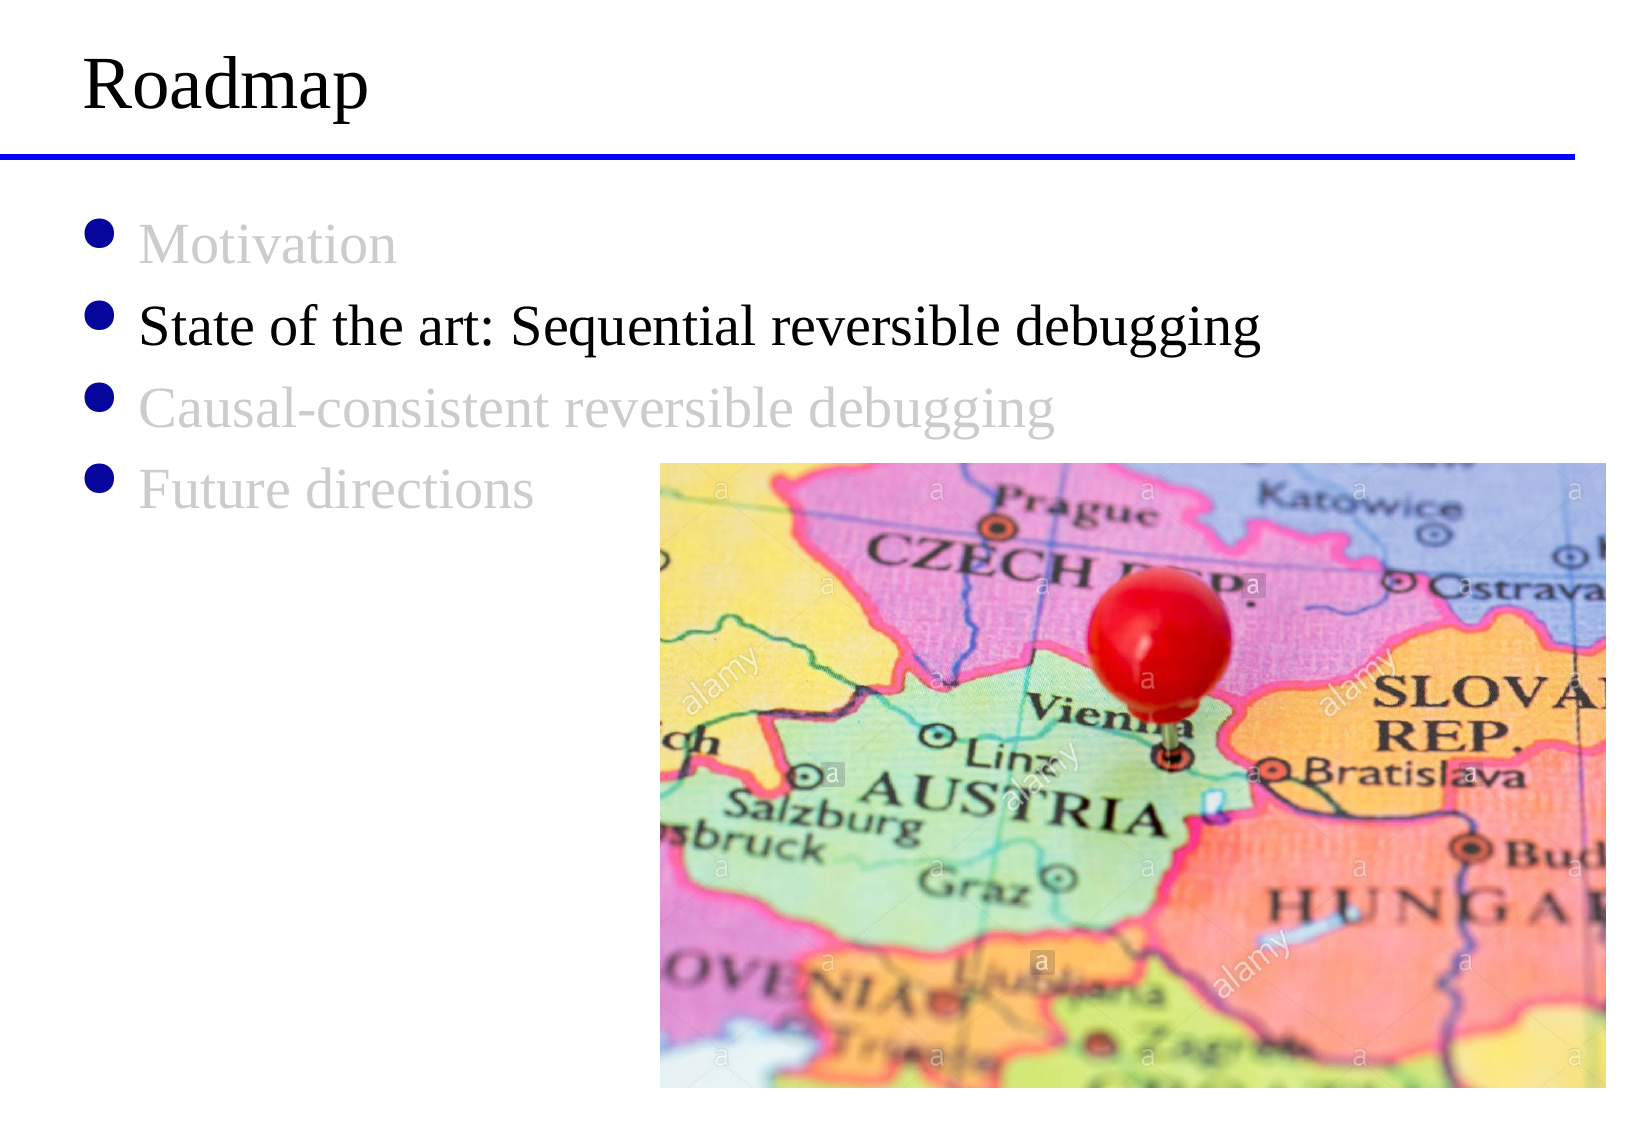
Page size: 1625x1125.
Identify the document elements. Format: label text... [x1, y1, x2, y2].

picture [660, 463, 1606, 1088]
list Motivation State of the art: Sequential reversible debugging Causal-consistent reversible debugging Future directions [67, 198, 1478, 1061]
title Roadmap [67, 27, 1544, 131]
